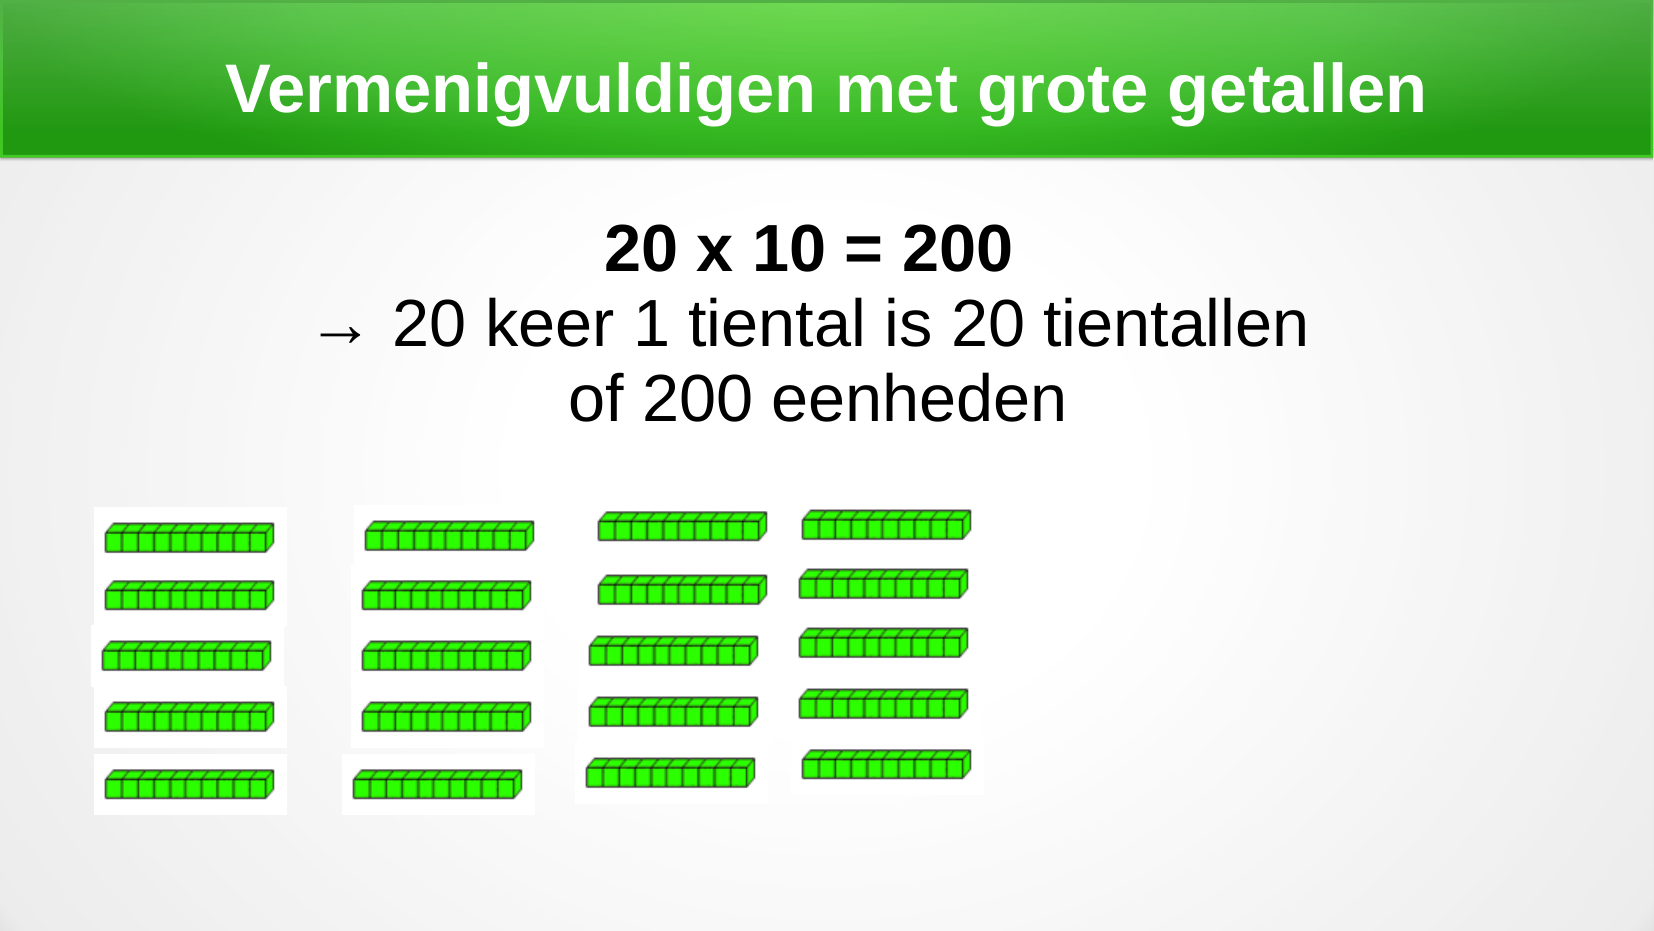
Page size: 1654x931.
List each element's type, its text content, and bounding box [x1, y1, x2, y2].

picture [91, 507, 287, 748]
picture [587, 496, 780, 557]
picture [575, 559, 780, 804]
picture [351, 505, 547, 748]
picture [788, 494, 984, 796]
subtitle 20 x 10 = 200 → 20 keer 1 tiental is 20 tientallen of 200 eenheden [94, 212, 1524, 584]
picture [342, 754, 535, 815]
picture [94, 754, 287, 815]
title Vermenigvuldigen met grote getallen [82, 35, 1571, 142]
